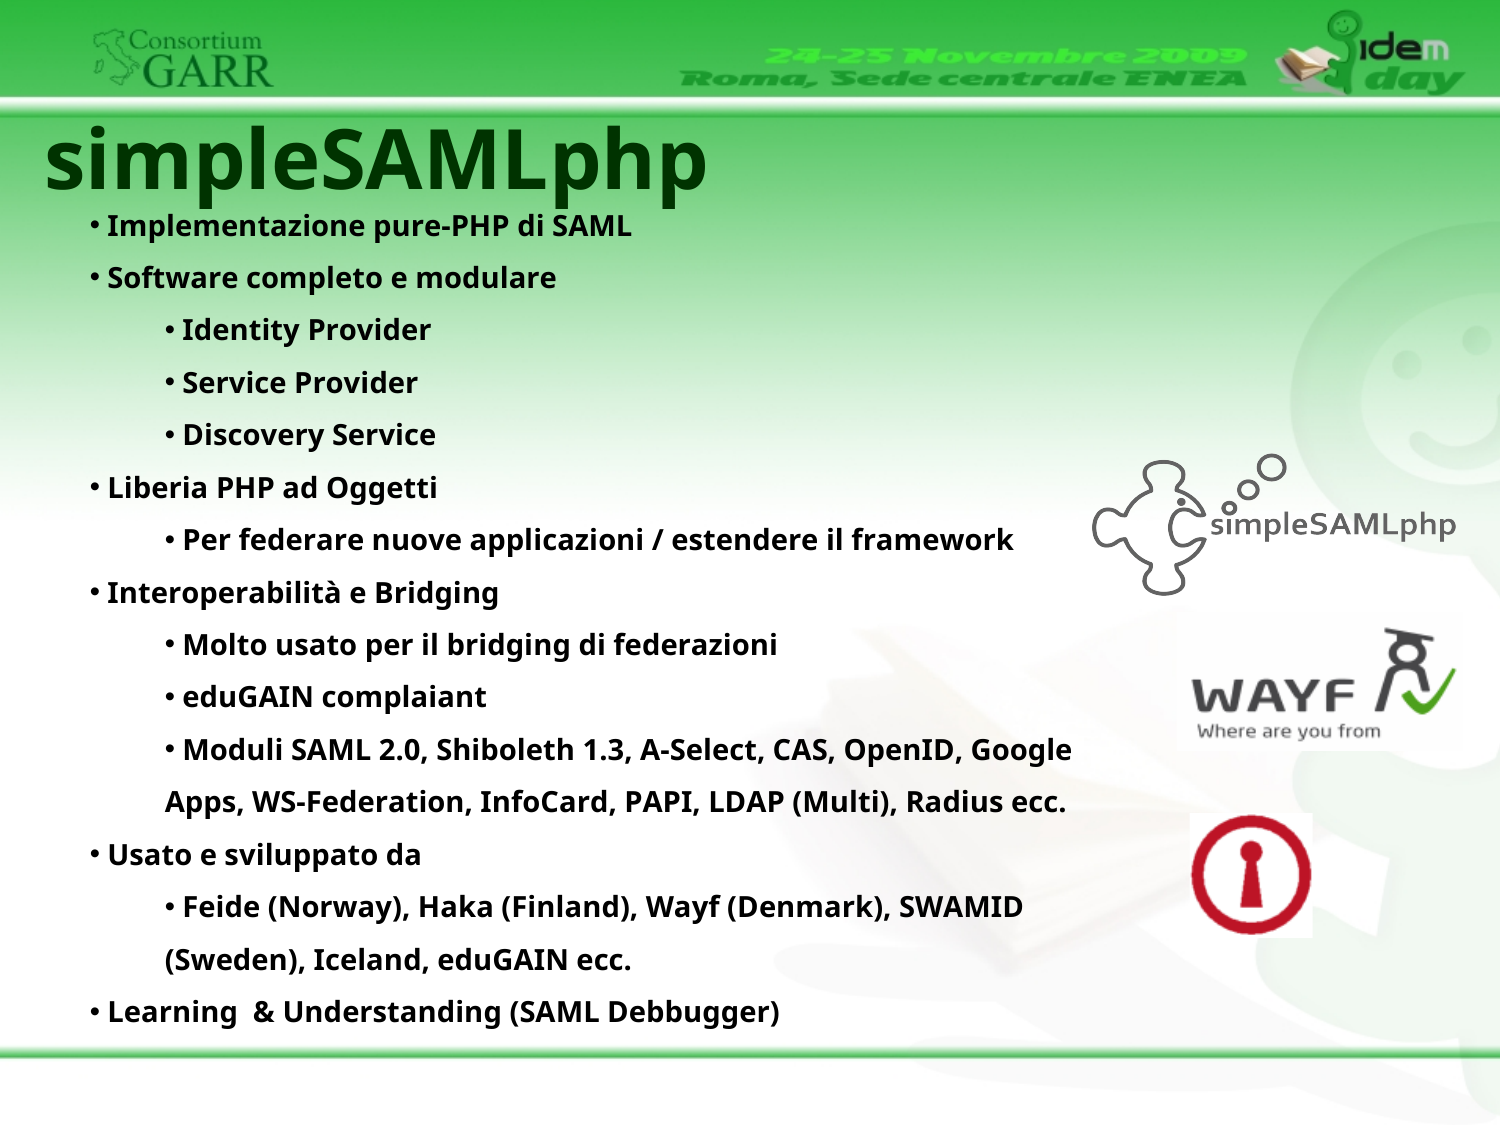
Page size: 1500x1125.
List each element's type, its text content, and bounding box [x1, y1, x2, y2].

picture [0, 0, 1500, 1125]
title simpleSAMLphp [29, 62, 1351, 251]
text_box Implementazione pure-PHP di SAML Software completo e modulare Identity Provider Service Provider Discovery Service Liberia PHP ad Oggetti Per federare nuove applicazioni / estendere il framework Interoperabilità e Bridging Molto usato per il bridging di federazioni eduGAIN complaiant Moduli SAML 2.0, Shiboleth 1.3, A-Select, CAS, OpenID, Google Apps, WS-Federation, InfoCard, PAPI, LDAP (Multi), Radius ecc. Usato e sviluppato da Feide (Norway), Haka (Finland), Wayf (Denmark), SWAMID (Sweden), Iceland, eduGAIN ecc. Learning & Understanding (SAML Debbugger) [75, 251, 1163, 1125]
